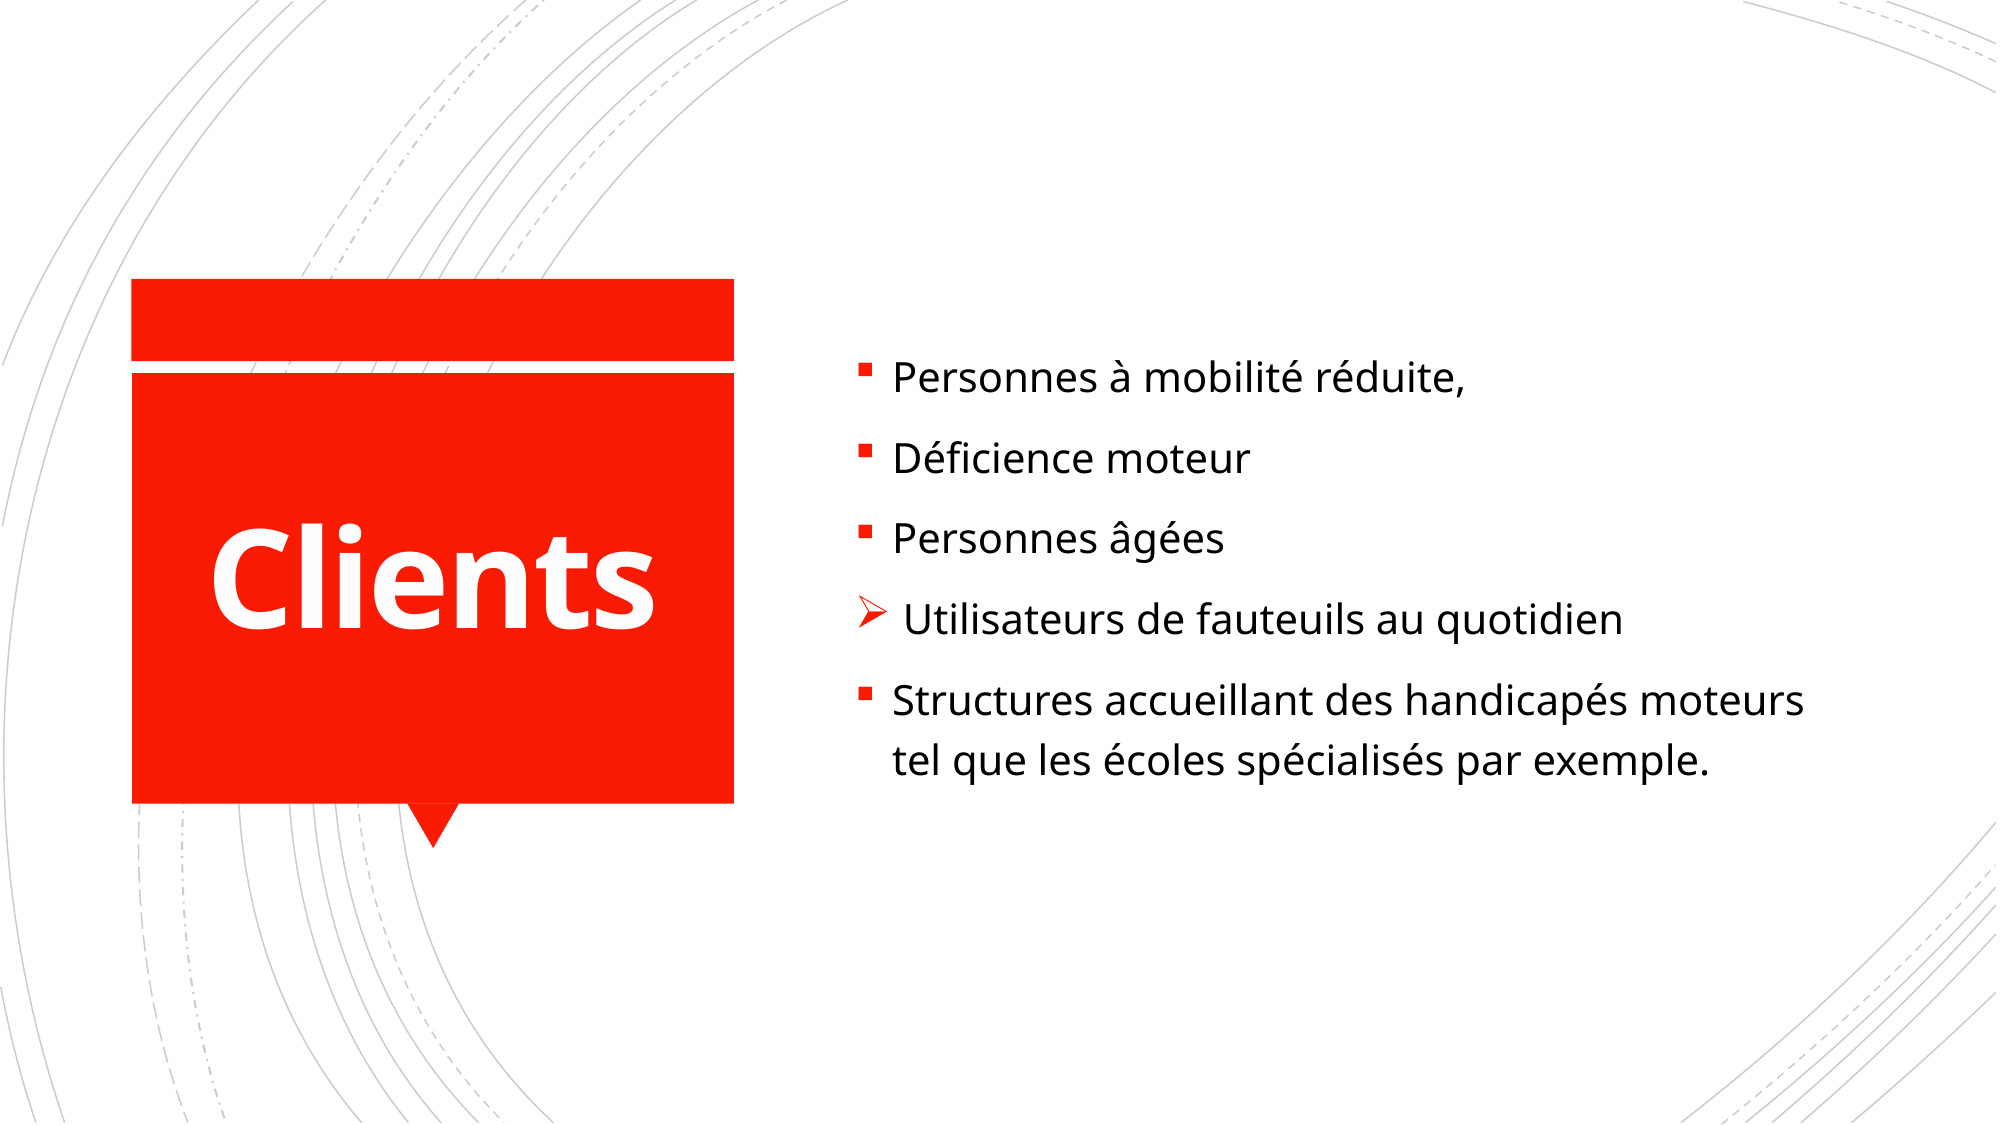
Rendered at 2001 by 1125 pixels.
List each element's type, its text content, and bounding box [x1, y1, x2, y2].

list Personnes à mobilité réduite, Déficience moteur Personnes âgées Utilisateurs de fauteuils au quotidien Structures accueillant des handicapés moteurs tel que les écoles spécialisés par exemple. [839, 131, 1871, 993]
title Clients [145, 385, 720, 789]
